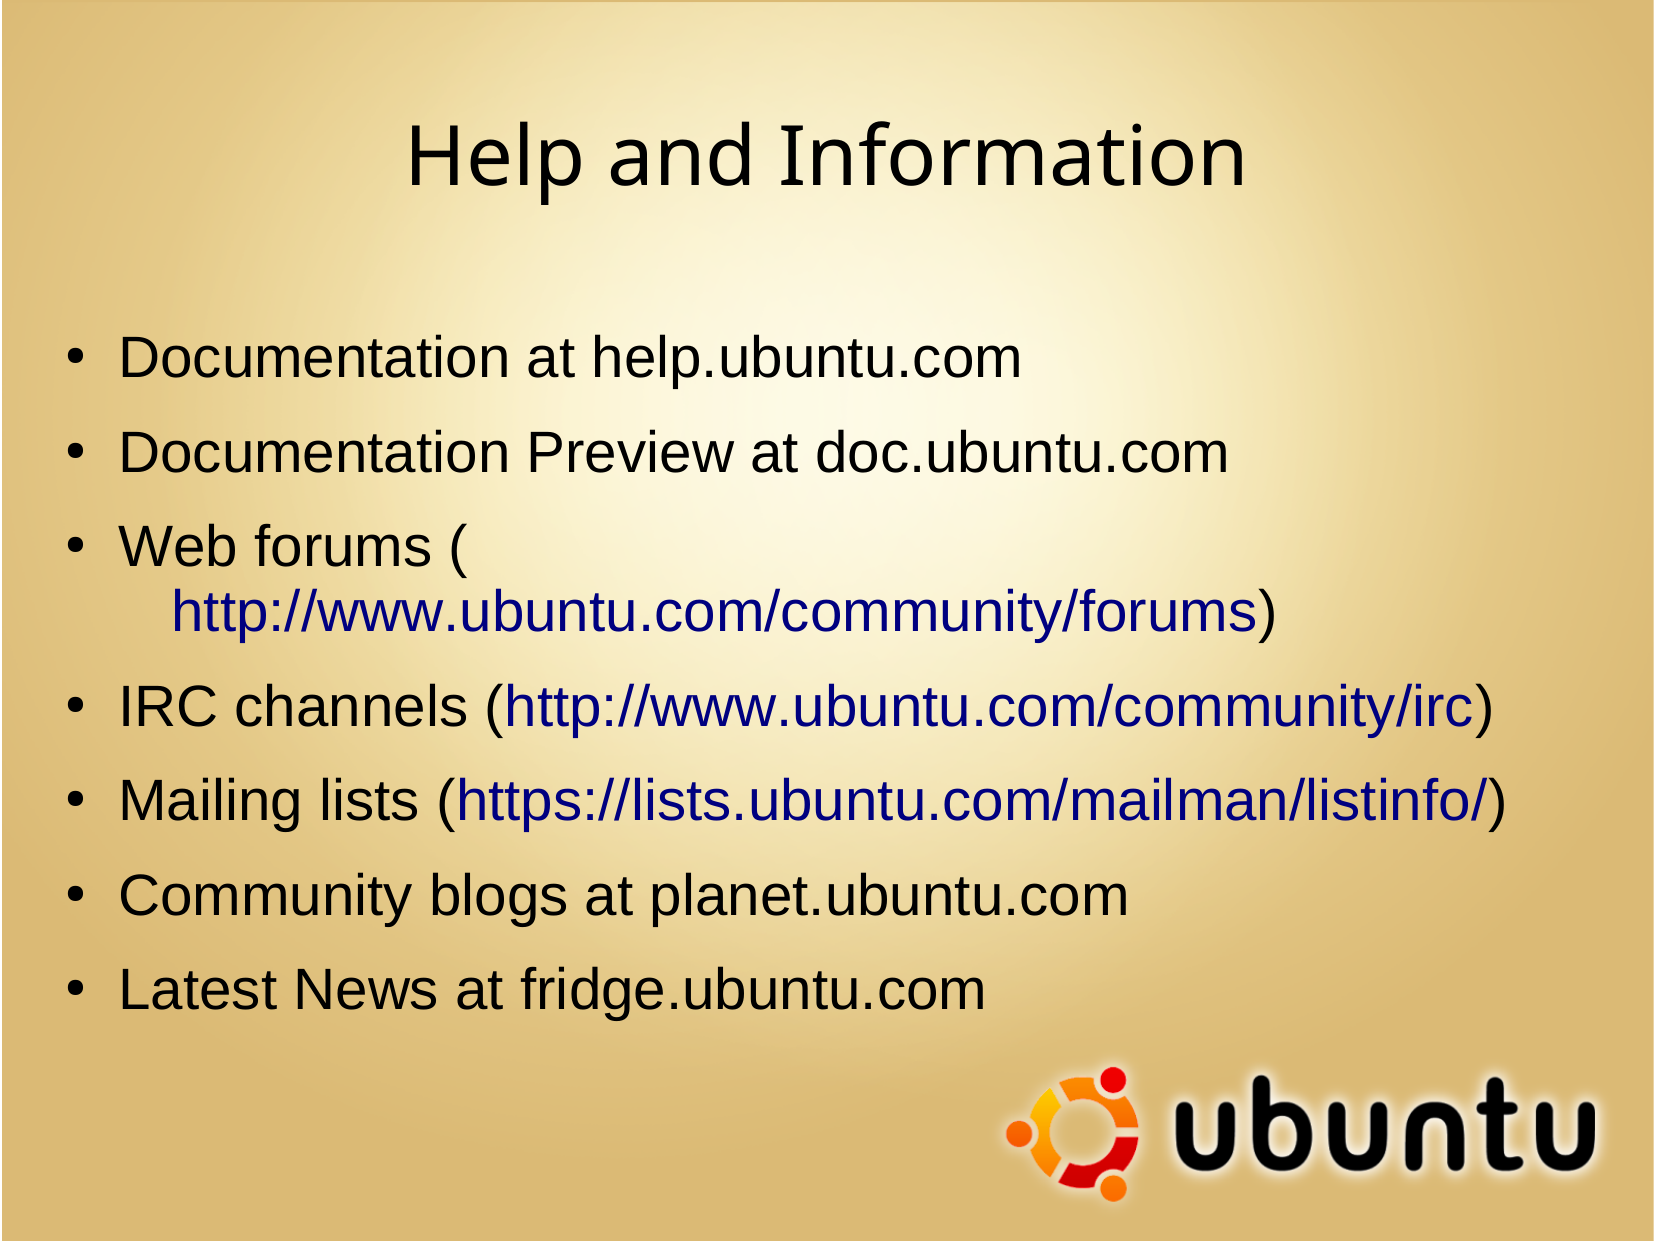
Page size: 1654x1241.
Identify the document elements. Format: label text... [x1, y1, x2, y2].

picture [2, 0, 1654, 1241]
title Help and Information [82, 49, 1572, 257]
list Documentation at help.ubuntu.com Documentation Preview at doc.ubuntu.com Web forums (http://www.ubuntu.com/community/forums) IRC channels (http://www.ubuntu.com/community/irc) Mailing lists (https://lists.ubuntu.com/mailman/listinfo/) Community blogs at planet.ubuntu.com Latest News at fridge.ubuntu.com [29, 324, 1548, 1010]
